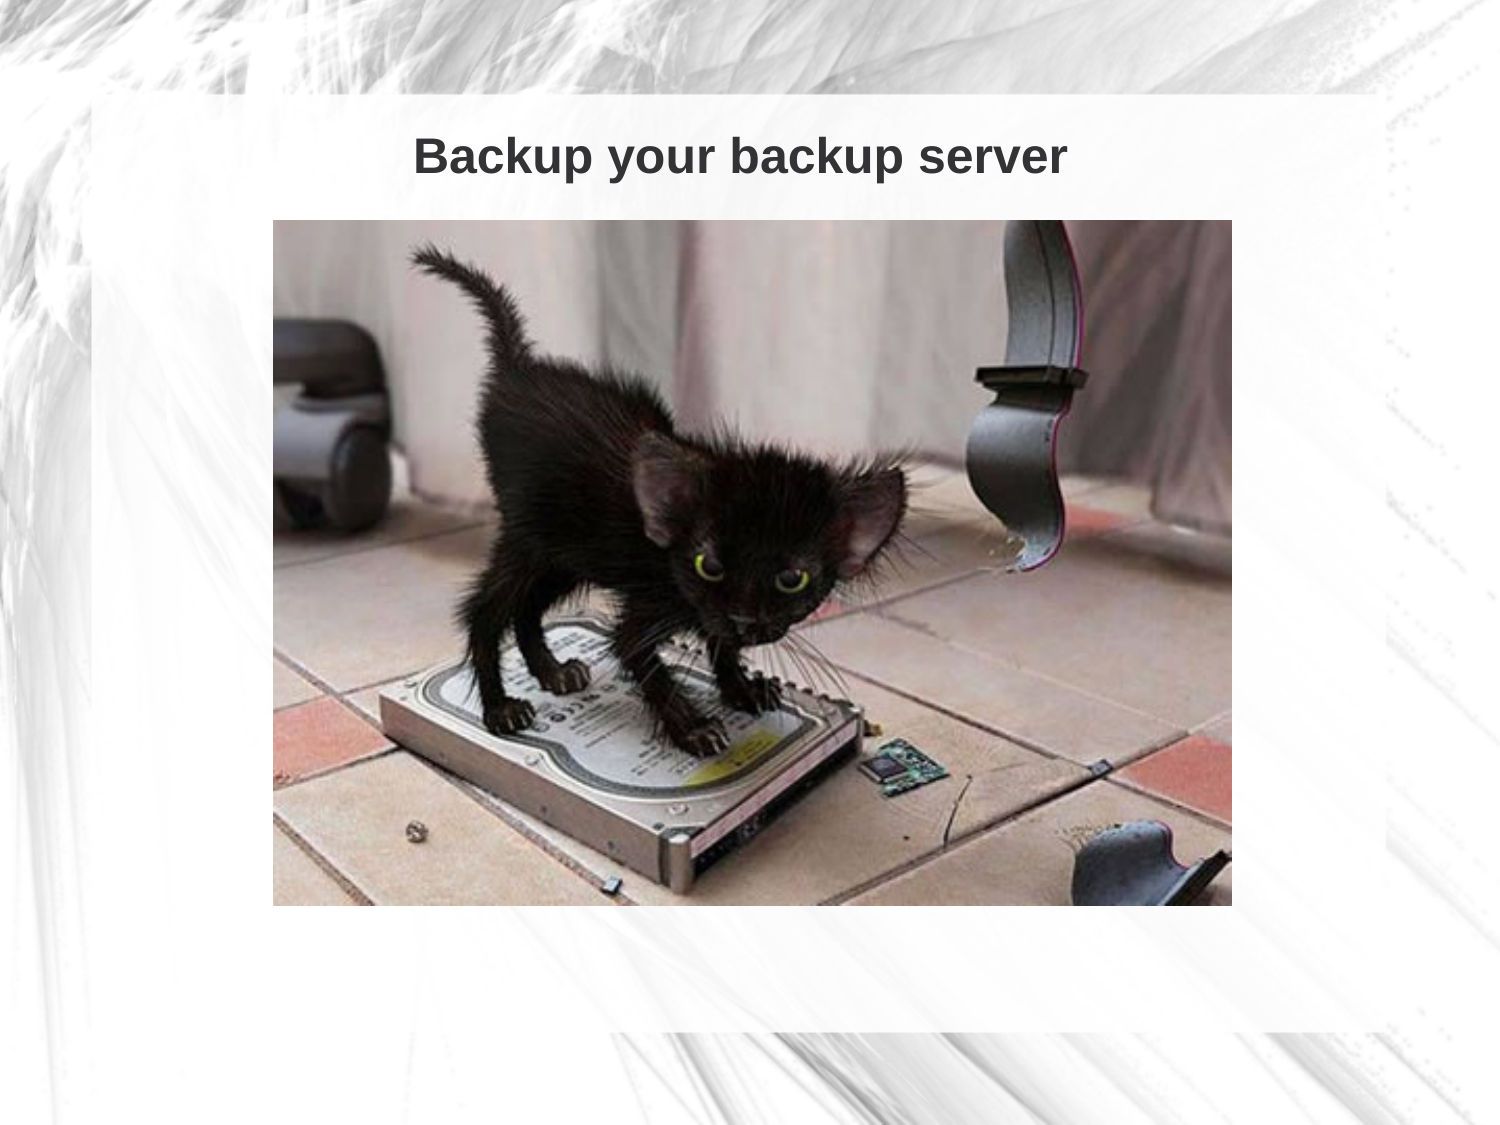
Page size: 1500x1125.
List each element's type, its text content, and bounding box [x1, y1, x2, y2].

picture [0, 0, 1500, 1125]
title Backup your backup server [61, 108, 1396, 211]
